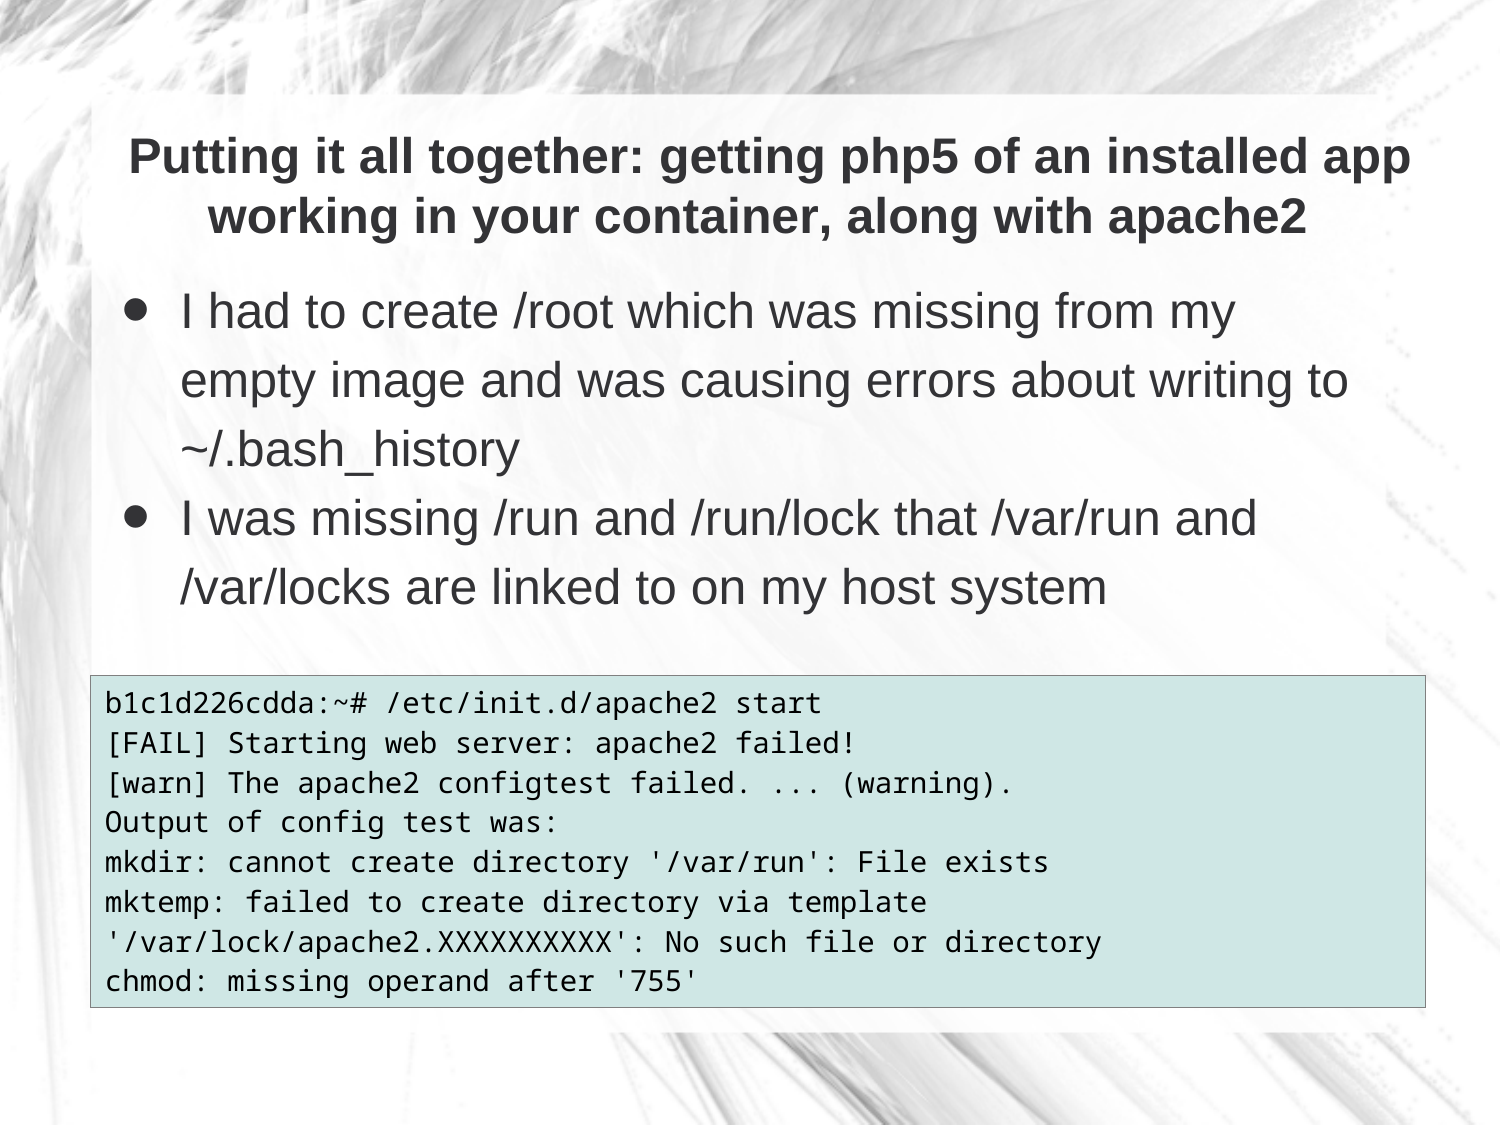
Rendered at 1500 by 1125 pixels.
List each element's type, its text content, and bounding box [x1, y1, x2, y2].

text_box b1c1d226cdda:~# /etc/init.d/apache2 start [FAIL] Starting web server: apache2 failed! [warn] The apache2 configtest failed. ... (warning). Output of config test was: mkdir: cannot create directory '/var/run': File exists mktemp: failed to create directory via template '/var/lock/apache2.XXXXXXXXXX': No such file or directory chmod: missing operand after '755' [90, 675, 1426, 962]
title Putting it all together: getting php5 of an installed app working in your container, along with apache2 [61, 108, 1456, 225]
list I had to create /root which was missing from my empty image and was causing errors about writing to ~/.bash_history I was missing /run and /run/lock that /var/run and /var/locks are linked to on my host system [90, 254, 1396, 646]
picture [0, 0, 1500, 1125]
